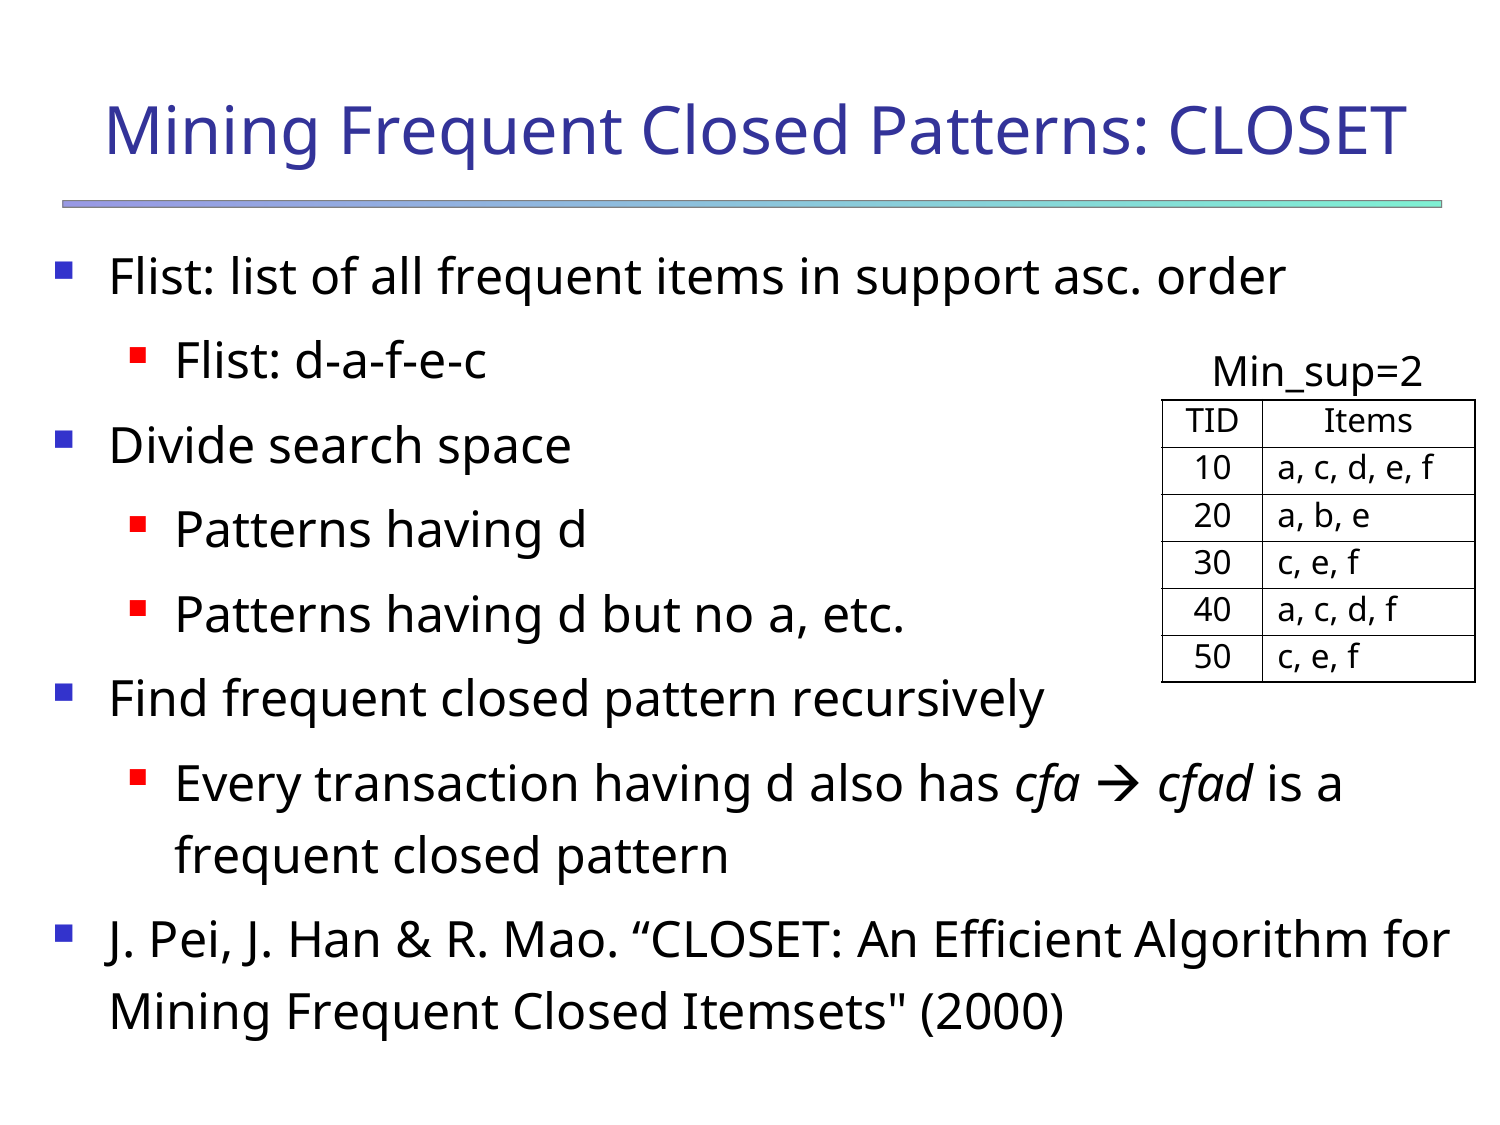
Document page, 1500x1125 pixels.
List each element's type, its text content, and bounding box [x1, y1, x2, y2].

table_cell 10 [1163, 448, 1262, 494]
title Mining Frequent Closed Patterns: CLOSET [62, 0, 1450, 175]
table_cell 20 [1163, 495, 1262, 541]
table_cell a, b, e [1263, 495, 1474, 541]
table_cell c, e, f [1263, 542, 1474, 588]
table_cell 30 [1163, 542, 1262, 588]
table_cell a, c, d, e, f [1263, 448, 1474, 494]
table_cell c, e, f [1263, 636, 1474, 681]
table_cell a, c, d, f [1263, 589, 1474, 635]
text_box Min_sup=2 [1196, 337, 1439, 403]
list Flist: list of all frequent items in support asc. order Flist: d-a-f-e-c Divide search space Patterns having d Patterns having d but no a, etc. Find frequent closed pattern recursively Every transaction having d also has cfa  cfad is a frequent closed pattern J. Pei, J. Han & R. Mao. “CLOSET: An Efficient Algorithm for Mining Frequent Closed Itemsets" (2000) [37, 224, 1469, 1120]
table_header Items [1263, 401, 1474, 447]
table_cell 50 [1163, 636, 1262, 681]
table_cell 40 [1163, 589, 1262, 635]
table_header TID [1163, 401, 1262, 447]
